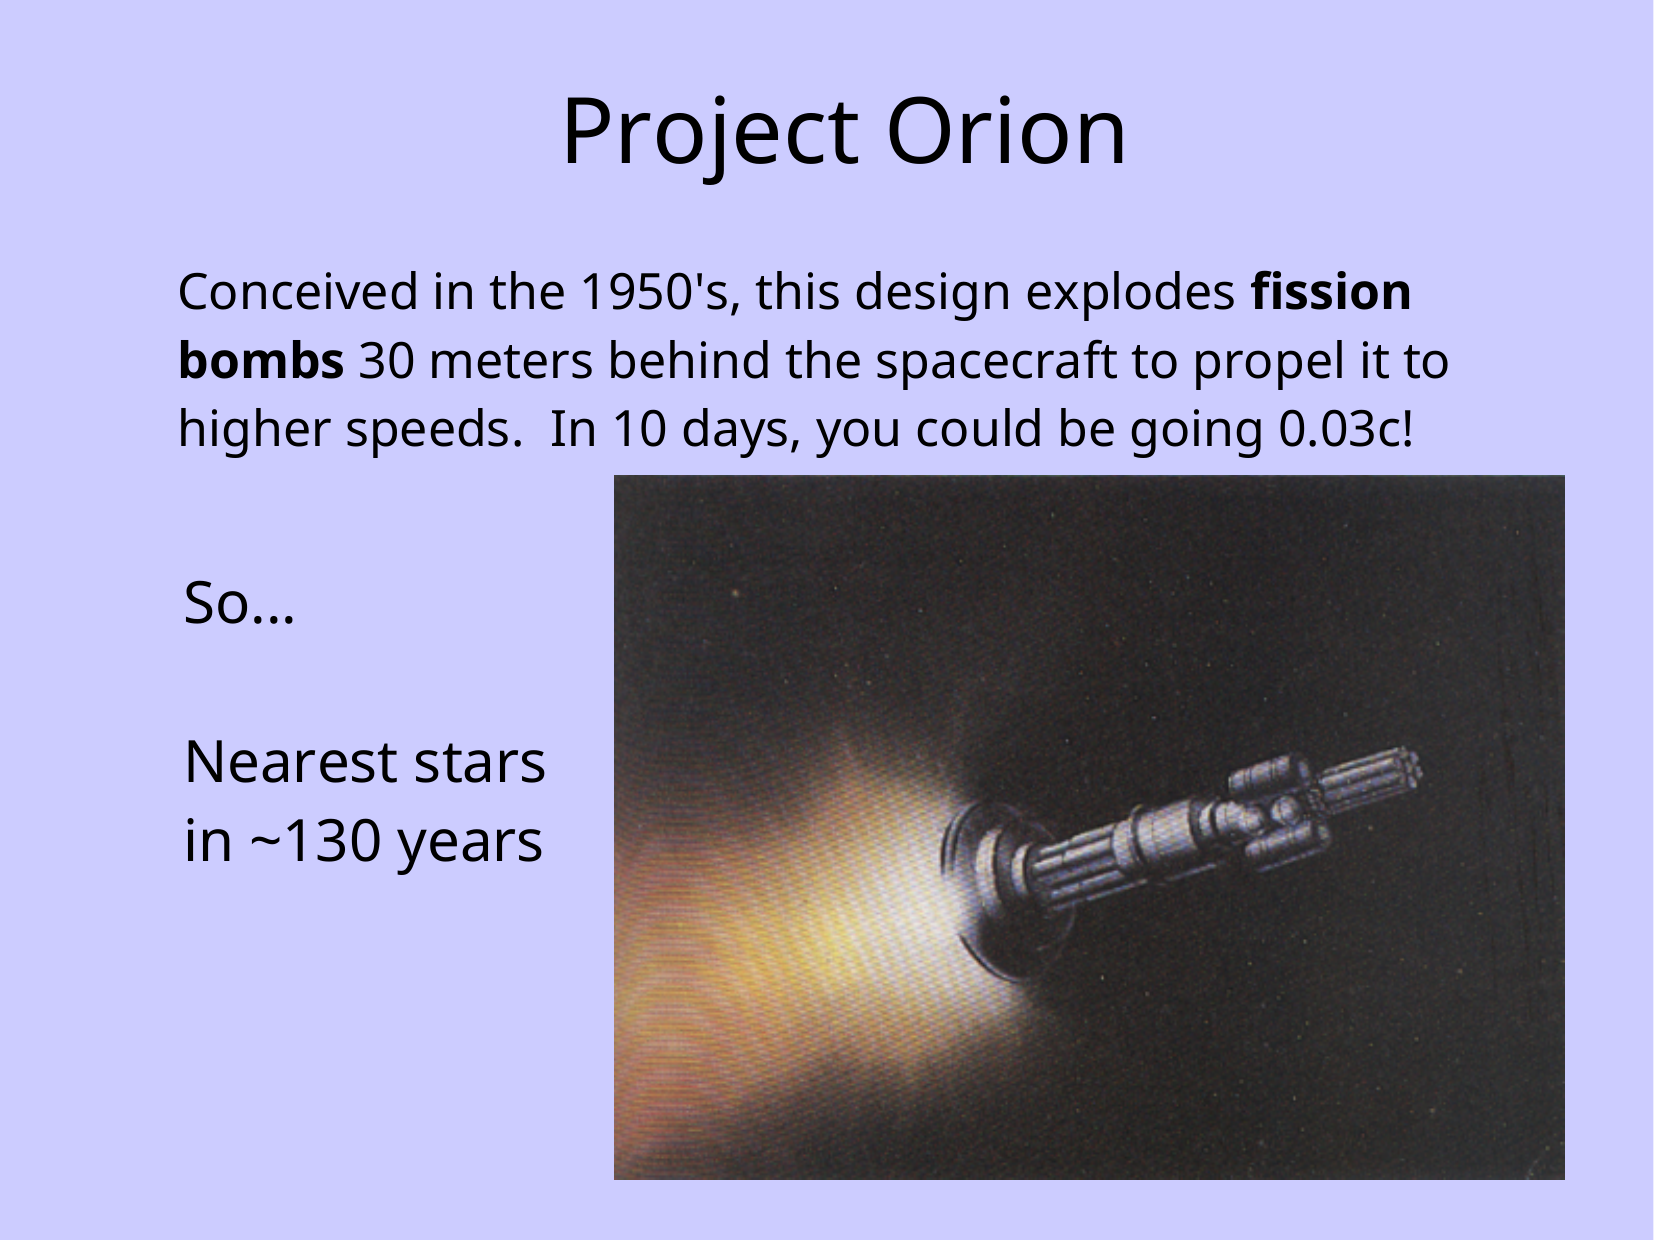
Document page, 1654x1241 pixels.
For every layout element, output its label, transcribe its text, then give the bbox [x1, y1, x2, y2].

text_box Conceived in the 1950's, this design explodes fission bombs 30 meters behind the spacecraft to propel it to higher speeds. In 10 days, you could be going 0.03c! [177, 256, 1517, 463]
title Project Orion [138, 50, 1551, 205]
text_box So... Nearest stars in ~130 years [183, 561, 572, 894]
picture [614, 475, 1565, 1180]
